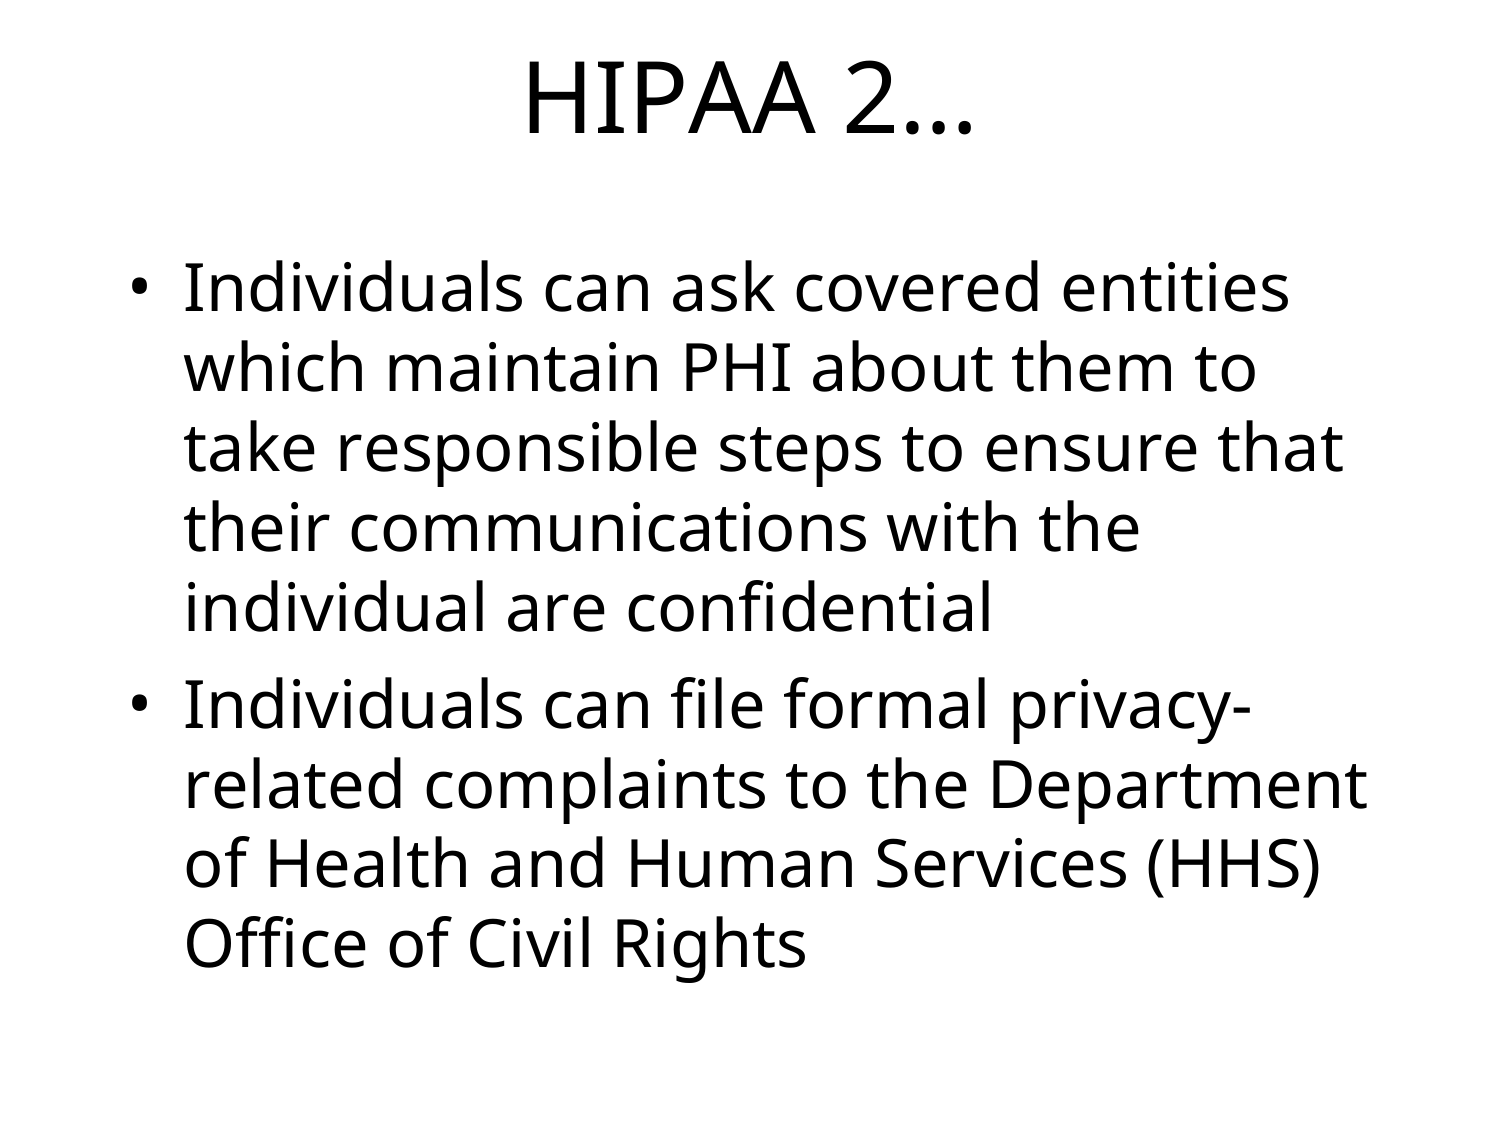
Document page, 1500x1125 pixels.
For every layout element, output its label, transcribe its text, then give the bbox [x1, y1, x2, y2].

list Individuals can ask covered entities which maintain PHI about them to take responsible steps to ensure that their communications with the individual are confidential Individuals can file formal privacy-related complaints to the Department of Health and Human Services (HHS) Office of Civil Rights [112, 237, 1388, 1026]
title HIPAA 2… [112, 0, 1388, 188]
